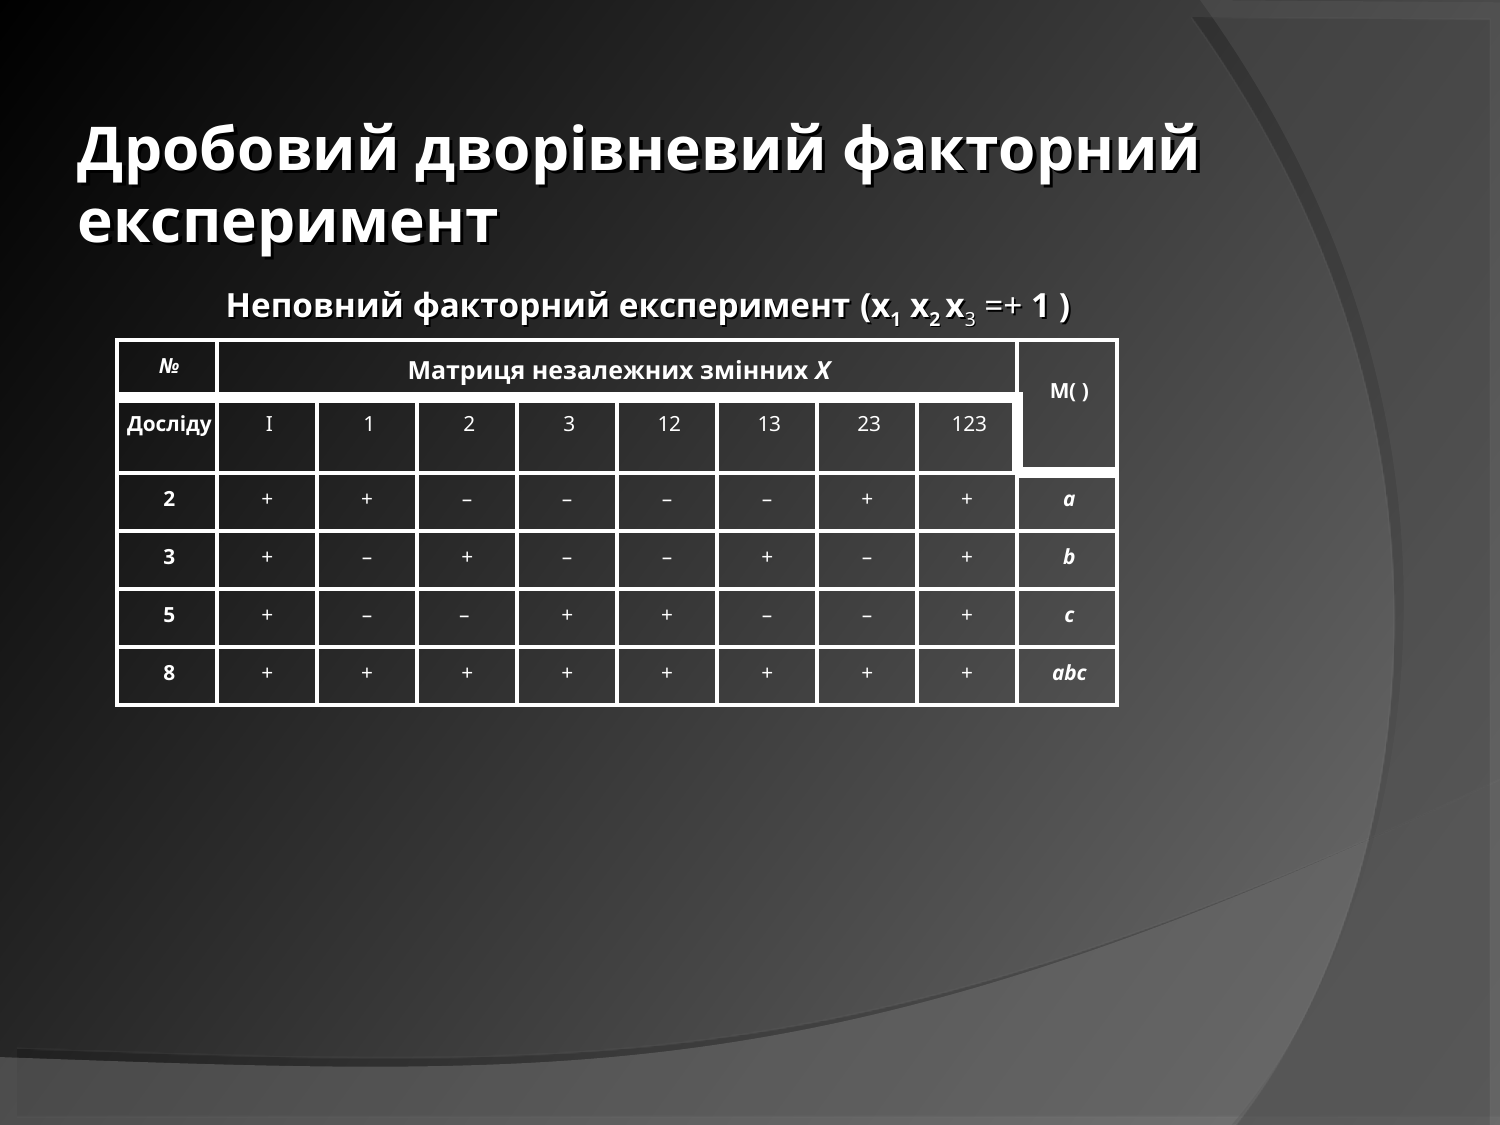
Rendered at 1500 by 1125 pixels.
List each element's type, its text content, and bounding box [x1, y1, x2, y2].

title Дробовий дворівневий факторний експеримент [70, 101, 1254, 263]
table_cell + [919, 533, 1015, 587]
table_cell 3 [119, 533, 215, 587]
table_cell с [1019, 591, 1115, 645]
table_cell – [519, 475, 615, 529]
table_cell – [619, 475, 715, 529]
table_cell + [319, 475, 415, 529]
table_cell + [419, 533, 515, 587]
table_header Матриця незалежних змінних X [219, 342, 1015, 392]
table_cell + [519, 591, 615, 645]
table_cell 13 [719, 403, 815, 471]
table_cell – [819, 591, 915, 645]
table_cell + [219, 649, 315, 703]
table_cell а [1019, 478, 1115, 529]
table_cell 1 [319, 403, 415, 471]
table_cell + [919, 475, 1015, 529]
table_cell – [819, 533, 915, 587]
table_cell – [719, 475, 815, 529]
table_cell + [919, 591, 1015, 645]
table_cell + [919, 649, 1015, 703]
table_cell + [819, 475, 915, 529]
table_cell abc [1019, 649, 1115, 703]
table_cell – [719, 591, 815, 645]
table_cell + [719, 533, 815, 587]
table_cell 23 [819, 403, 915, 471]
table_cell Досліду [119, 403, 215, 471]
table_header M( ) [1019, 342, 1115, 467]
text_box Неповний факторний експеримент (x1 x2 х3 =+ 1 ) [210, 281, 1137, 352]
table_cell 3 [519, 403, 615, 471]
table_cell + [219, 475, 315, 529]
table_cell + [419, 649, 515, 703]
table_cell + [519, 649, 615, 703]
table_cell 5 [119, 591, 215, 645]
table_cell + [319, 649, 415, 703]
table_cell + [619, 649, 715, 703]
table_cell – [319, 533, 415, 587]
table_cell – [519, 533, 615, 587]
table_cell – [319, 591, 415, 645]
table_cell 12 [619, 403, 715, 471]
table_cell – [619, 533, 715, 587]
table_cell b [1019, 533, 1115, 587]
table_cell + [719, 649, 815, 703]
table_cell 123 [919, 403, 1012, 471]
table_cell + [619, 591, 715, 645]
table_cell + [819, 649, 915, 703]
table_cell – [419, 591, 515, 645]
table_cell I [219, 403, 315, 471]
table_cell + [219, 591, 315, 645]
table_cell 8 [119, 649, 215, 703]
table_cell + [219, 533, 315, 587]
table_header № [119, 342, 215, 392]
table_cell 2 [419, 403, 515, 471]
table_cell – [419, 475, 515, 529]
table_cell 2 [119, 475, 215, 529]
